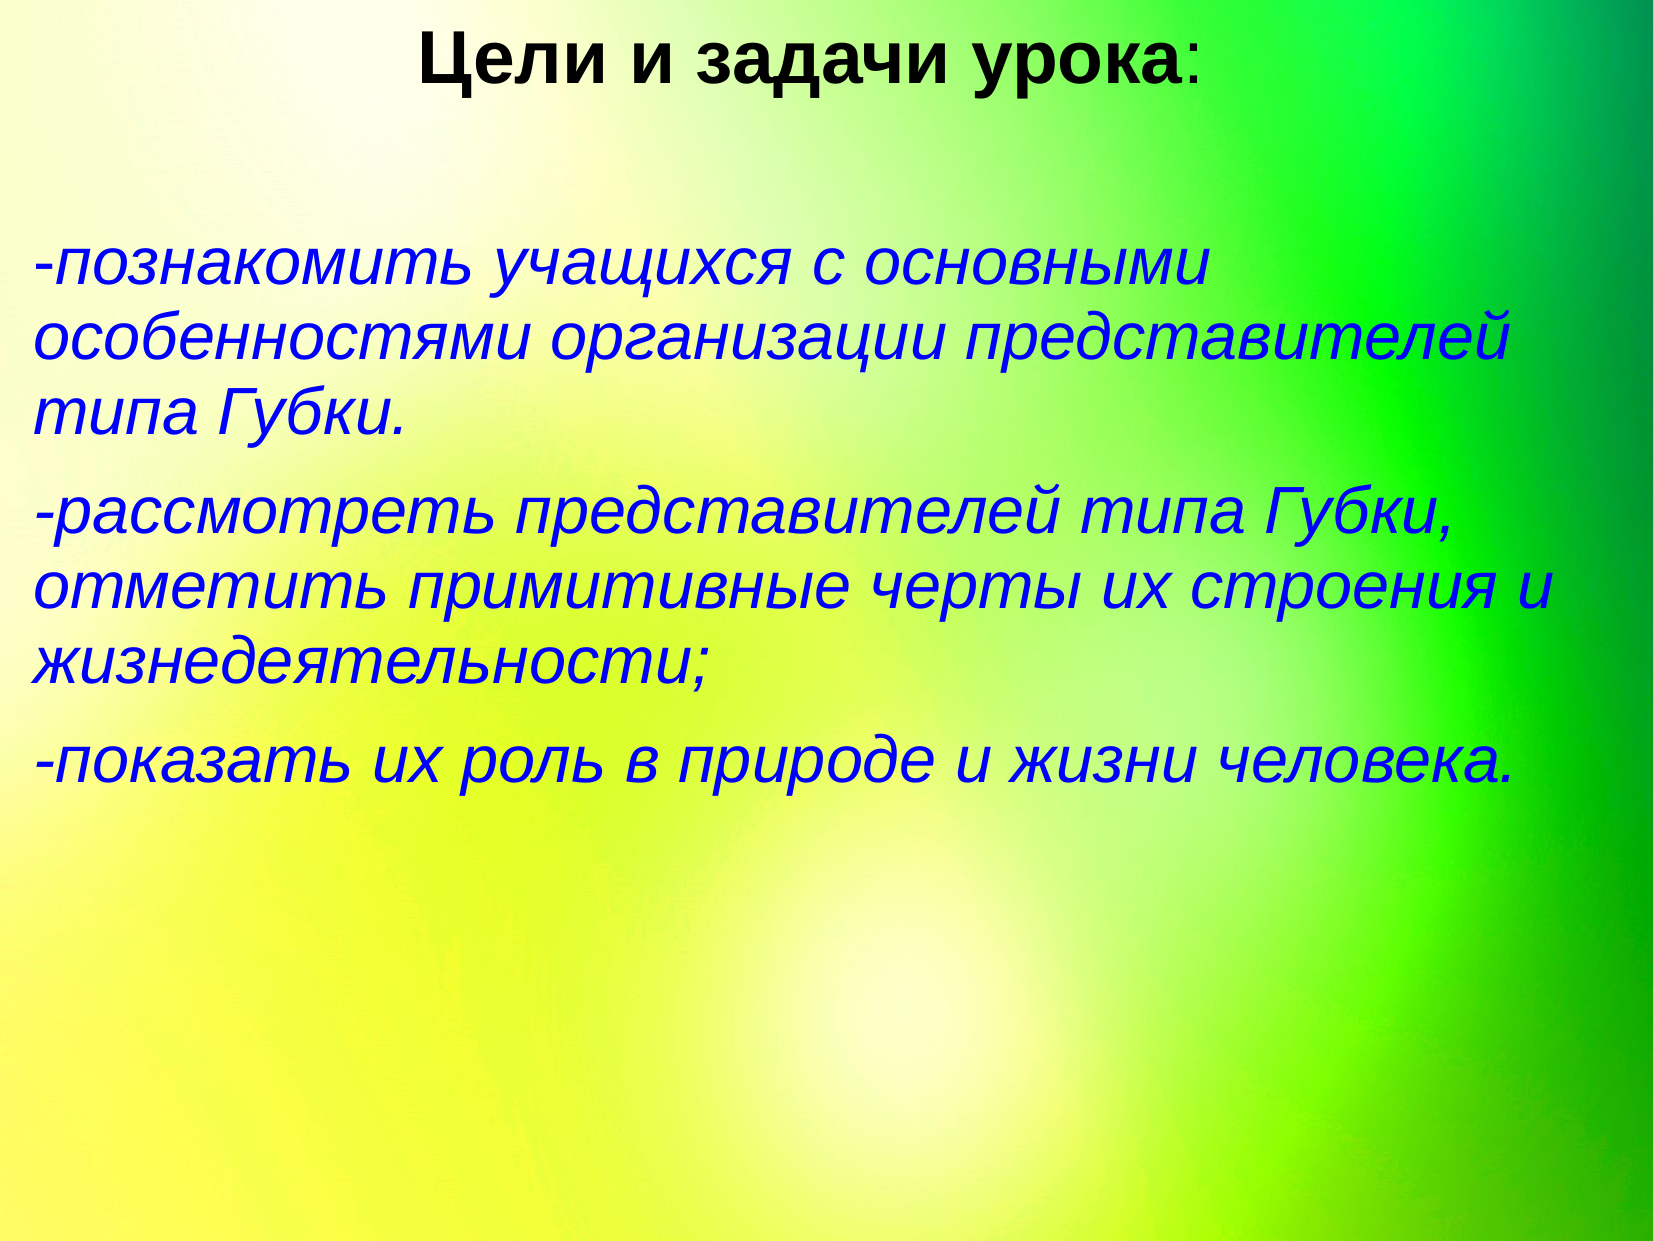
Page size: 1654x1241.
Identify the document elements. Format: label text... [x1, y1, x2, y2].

picture [0, 0, 1654, 1241]
text_box Цели и задачи урока: -познакомить учащихся с основными особенностями организации представителей типа Губки. -рассмотреть представителей типа Губки, отметить примитивные черты их строения и жизнедеятельности; -показать их роль в природе и жизни человека. [18, 8, 1625, 925]
